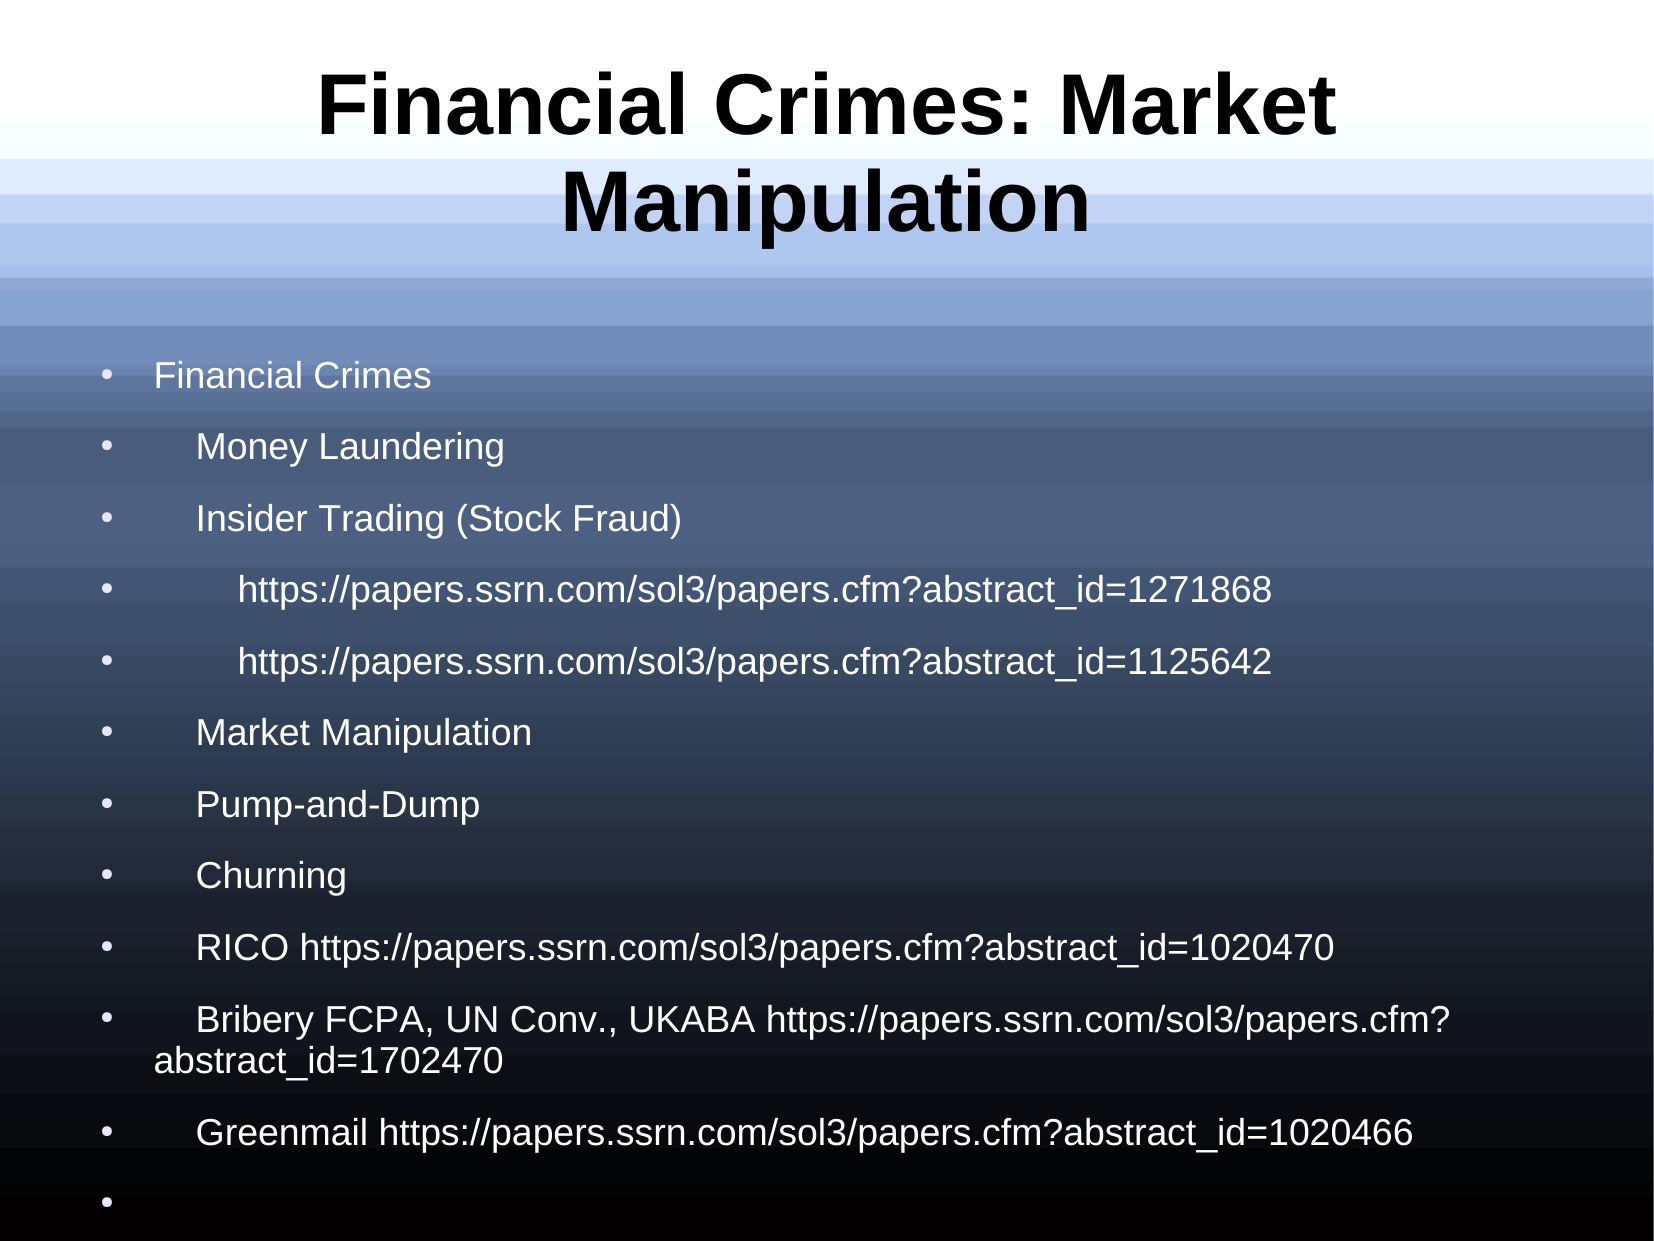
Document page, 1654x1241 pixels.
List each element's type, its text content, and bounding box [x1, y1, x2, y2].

title Financial Crimes: Market Manipulation [82, 49, 1571, 257]
picture [0, 0, 1654, 1241]
list Financial Crimes Money Laundering Insider Trading (Stock Fraud) https://papers.ssrn.com/sol3/papers.cfm?abstract_id=1271868 https://papers.ssrn.com/sol3/papers.cfm?abstract_id=1125642 Market Manipulation Pump-and-Dump Churning RICO https://papers.ssrn.com/sol3/papers.cfm?abstract_id=1020470 Bribery FCPA, UN Conv., UKABA https://papers.ssrn.com/sol3/papers.cfm?abstract_id=1702470 Greenmail https://papers.ssrn.com/sol3/papers.cfm?abstract_id=1020466 [82, 354, 1571, 1241]
